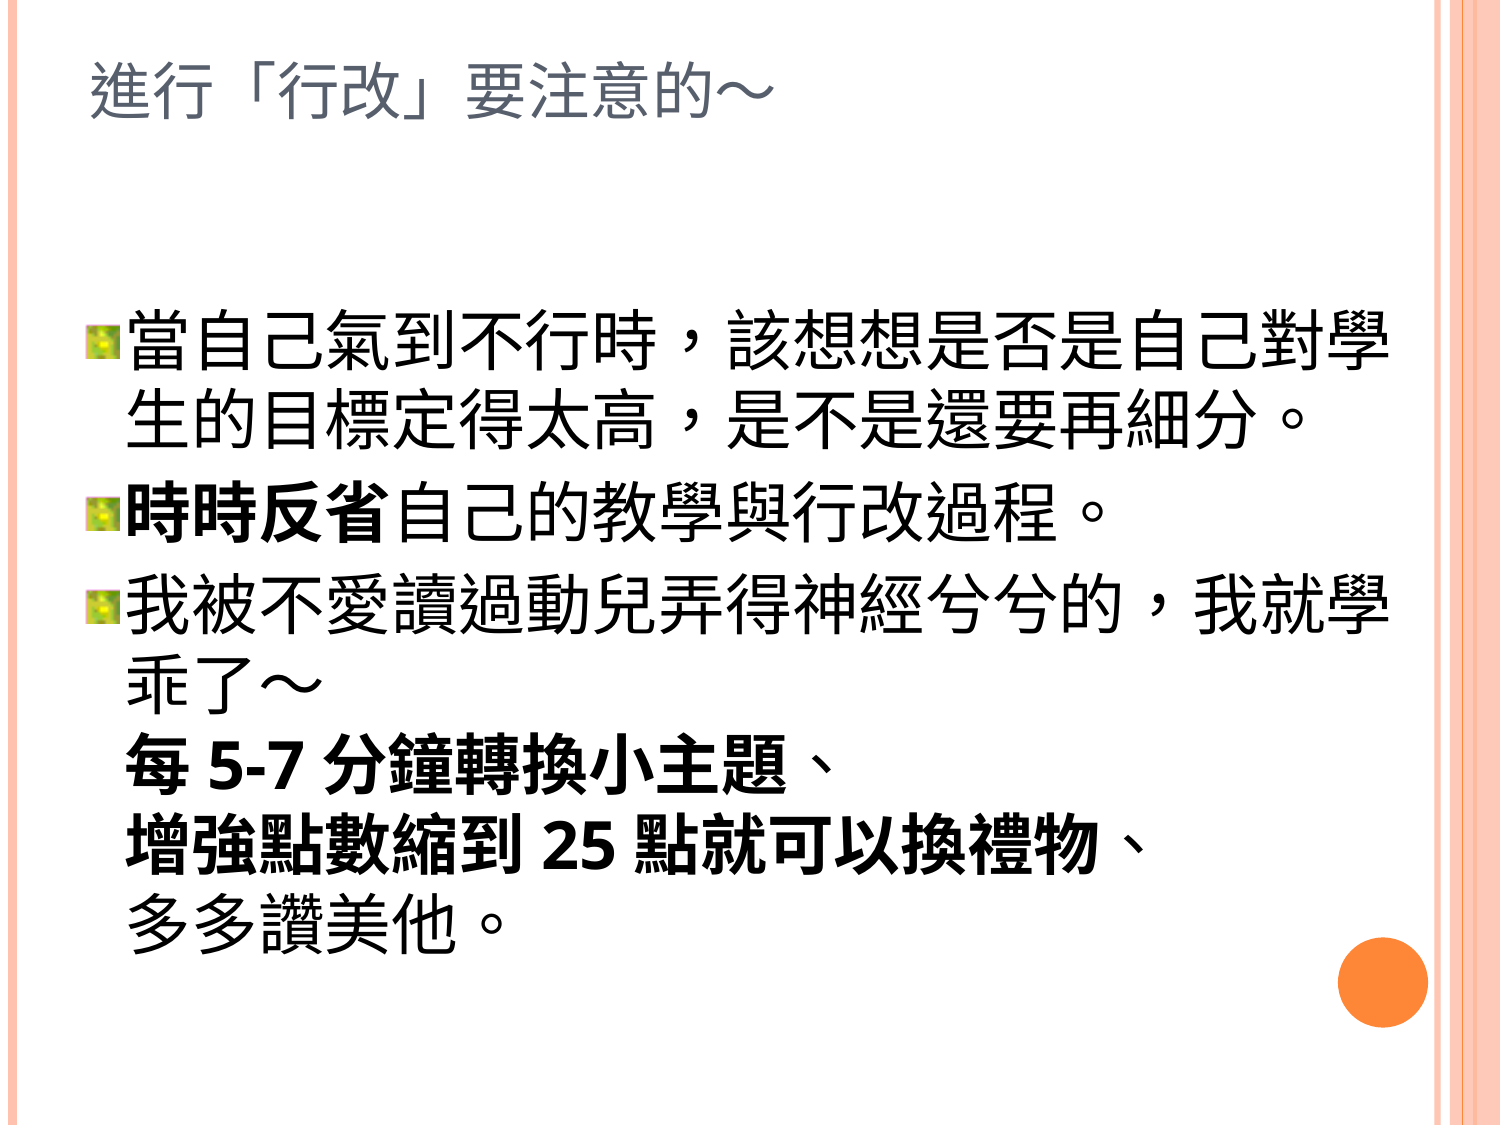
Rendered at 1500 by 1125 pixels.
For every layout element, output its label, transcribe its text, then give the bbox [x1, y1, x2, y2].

list 當自己氣到不行時，該想想是否是自己對學生的目標定得太高，是不是還要再細分。 時時反省自己的教學與行改過程。 我被不愛讀過動兒弄得神經兮兮的，我就學乖了～ 每5-7分鐘轉換小主題、 增強點數縮到25點就可以換禮物、 多多讚美他。 [64, 290, 1428, 924]
title 進行「行改」要注意的～ [75, 45, 1300, 233]
